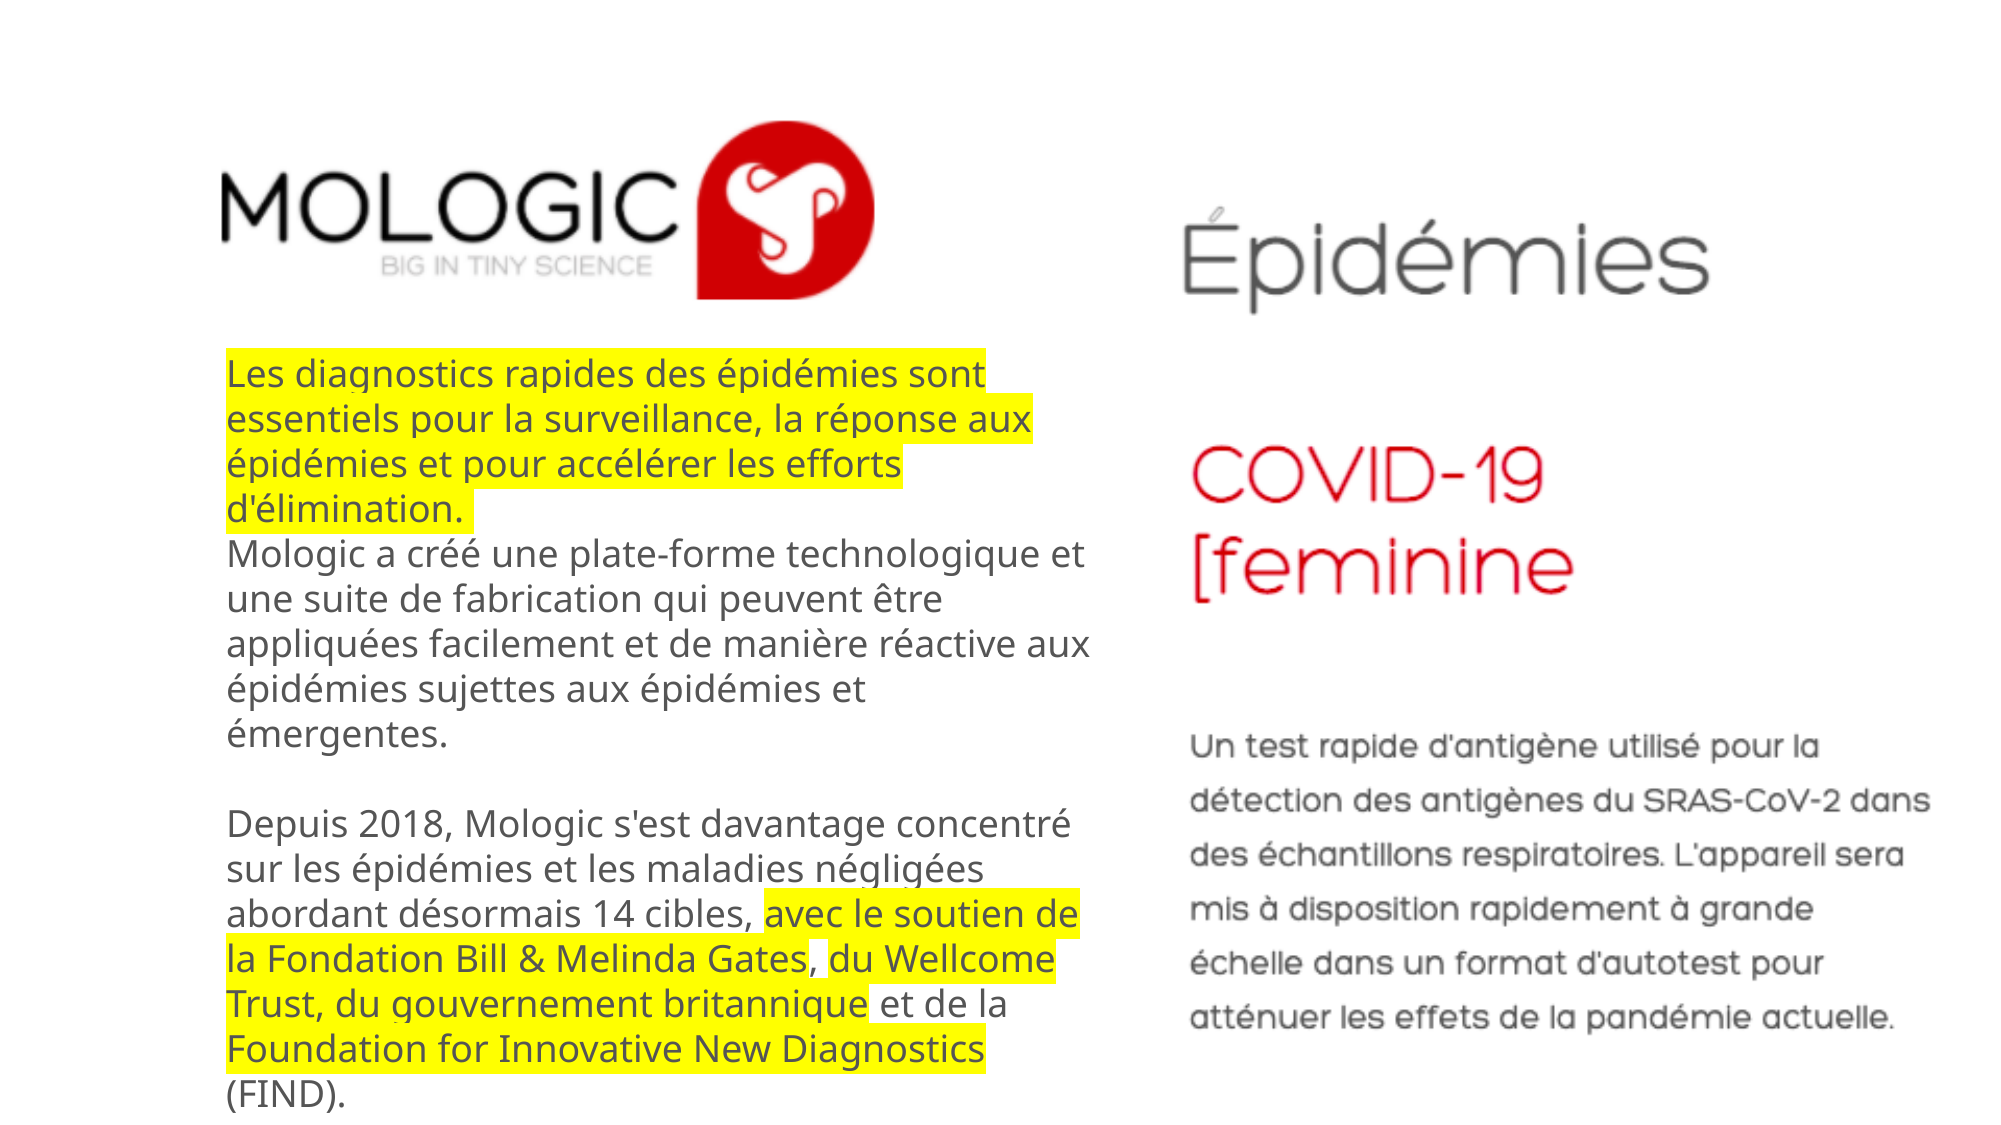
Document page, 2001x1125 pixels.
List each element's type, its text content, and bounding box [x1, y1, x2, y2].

picture [1152, 176, 1755, 343]
picture [1173, 420, 1968, 1075]
picture [189, 111, 904, 319]
text_box Les diagnostics rapides des épidémies sont essentiels pour la surveillance, la réponse aux épidémies et pour accélérer les efforts d'élimination. Mologic a créé une plate-forme technologique et une suite de fabrication qui peuvent être appliquées facilement et de manière réactive aux épidémies sujettes aux épidémies et émergentes. Depuis 2018, Mologic s'est davantage concentré sur les épidémies et les maladies négligées abordant désormais 14 cibles, avec le soutien de la Fondation Bill & Melinda Gates, du Wellcome Trust, du gouvernement britannique et de la Foundation for Innovative New Diagnostics (FIND). [211, 343, 1107, 1123]
